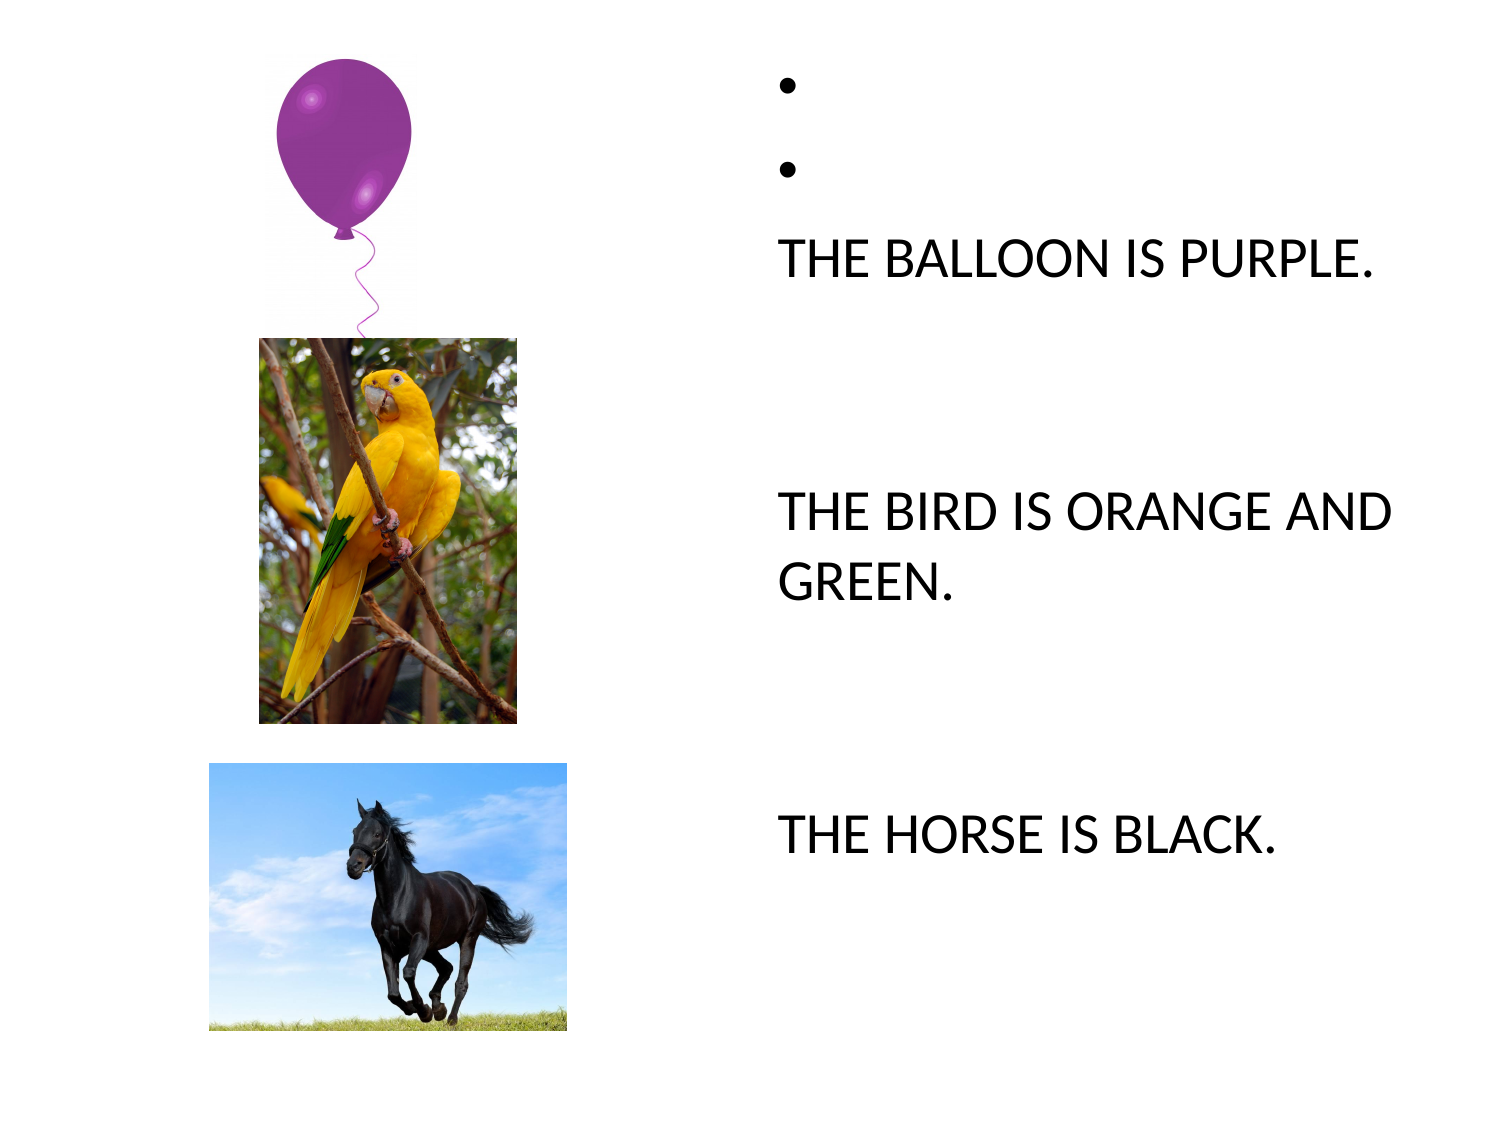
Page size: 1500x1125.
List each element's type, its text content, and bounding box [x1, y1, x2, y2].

picture [259, 54, 517, 724]
picture [209, 763, 567, 1031]
list THE BALLOON IS PURPLE. THE BIRD IS ORANGE AND GREEN. THE HORSE IS BLACK. [762, 42, 1426, 1083]
